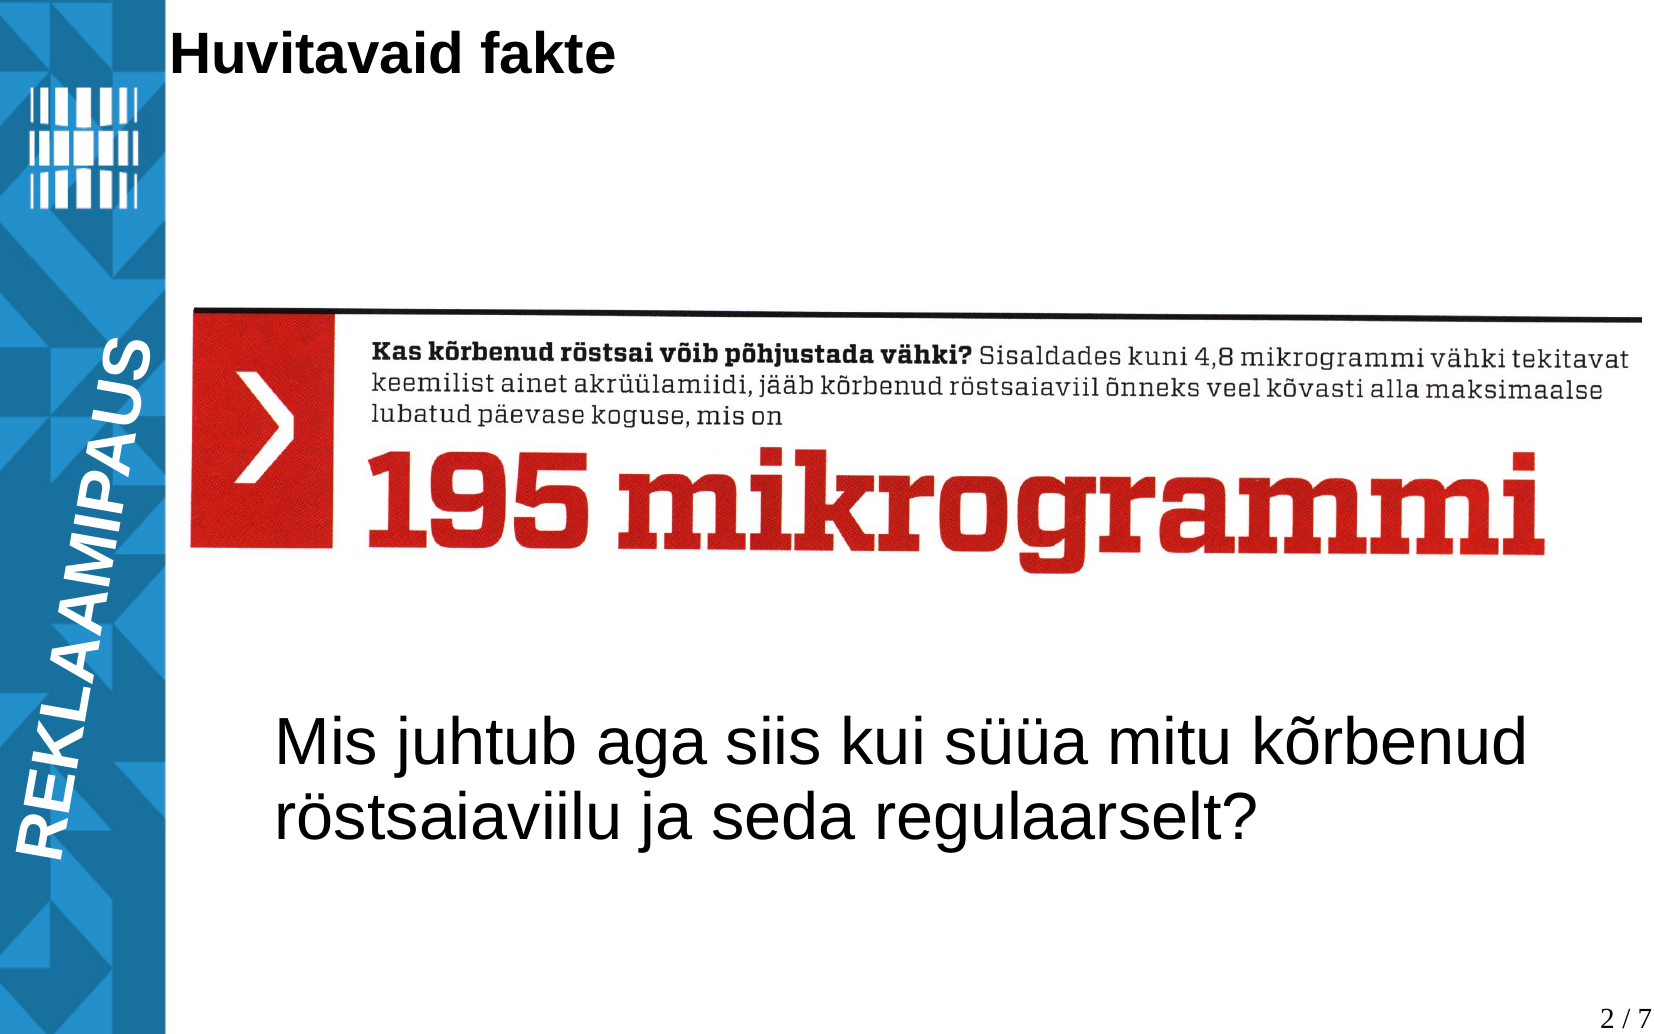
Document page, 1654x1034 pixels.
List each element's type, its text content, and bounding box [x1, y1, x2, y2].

title Huvitavaid fakte [169, 11, 1571, 95]
text_box Mis juhtub aga siis kui süüa mitu kõrbenud röstsaiaviilu ja seda regulaarselt? [259, 696, 1560, 875]
picture [180, 295, 1642, 591]
